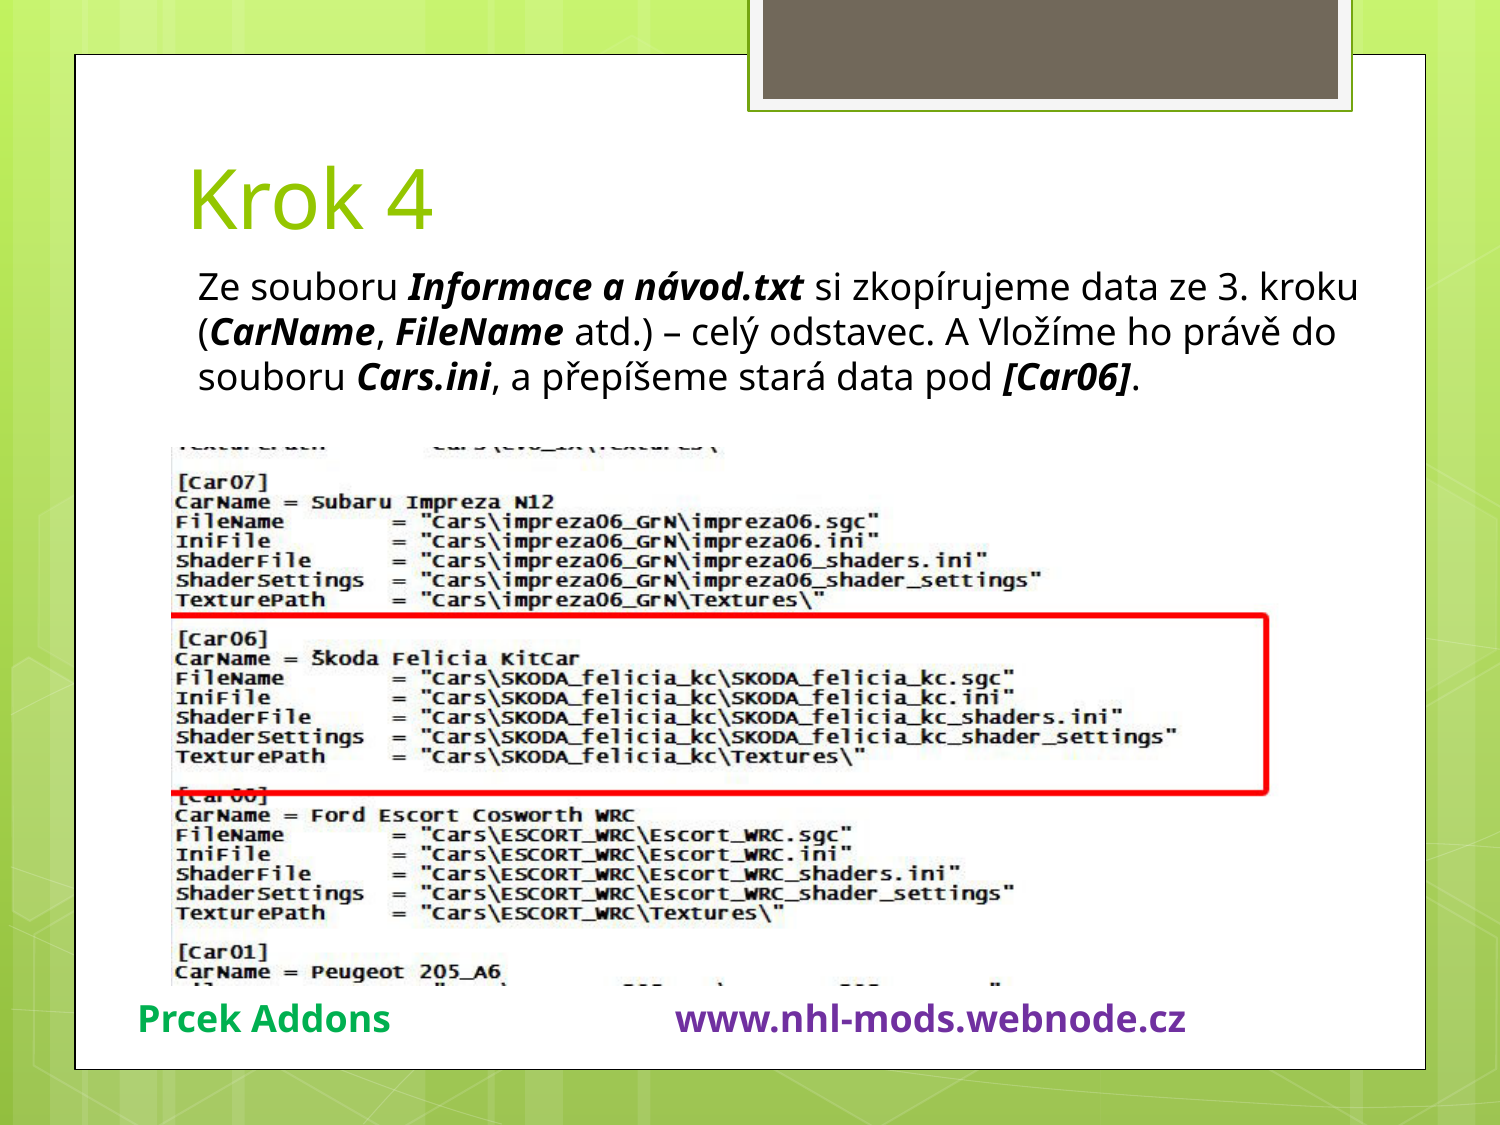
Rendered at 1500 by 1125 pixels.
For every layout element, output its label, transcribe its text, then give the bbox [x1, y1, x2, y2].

picture [171, 447, 1283, 986]
text_box Prcek Addons www.nhl-mods.webnode.cz [122, 987, 1388, 1049]
title Krok 4 [171, 66, 1324, 254]
text_box Ze souboru Informace a návod.txt si zkopírujeme data ze 3. kroku (CarName, FileName atd.) – celý odstavec. A Vložíme ho právě do souboru Cars.ini, a přepíšeme stará data pod [Car06]. [183, 255, 1388, 407]
